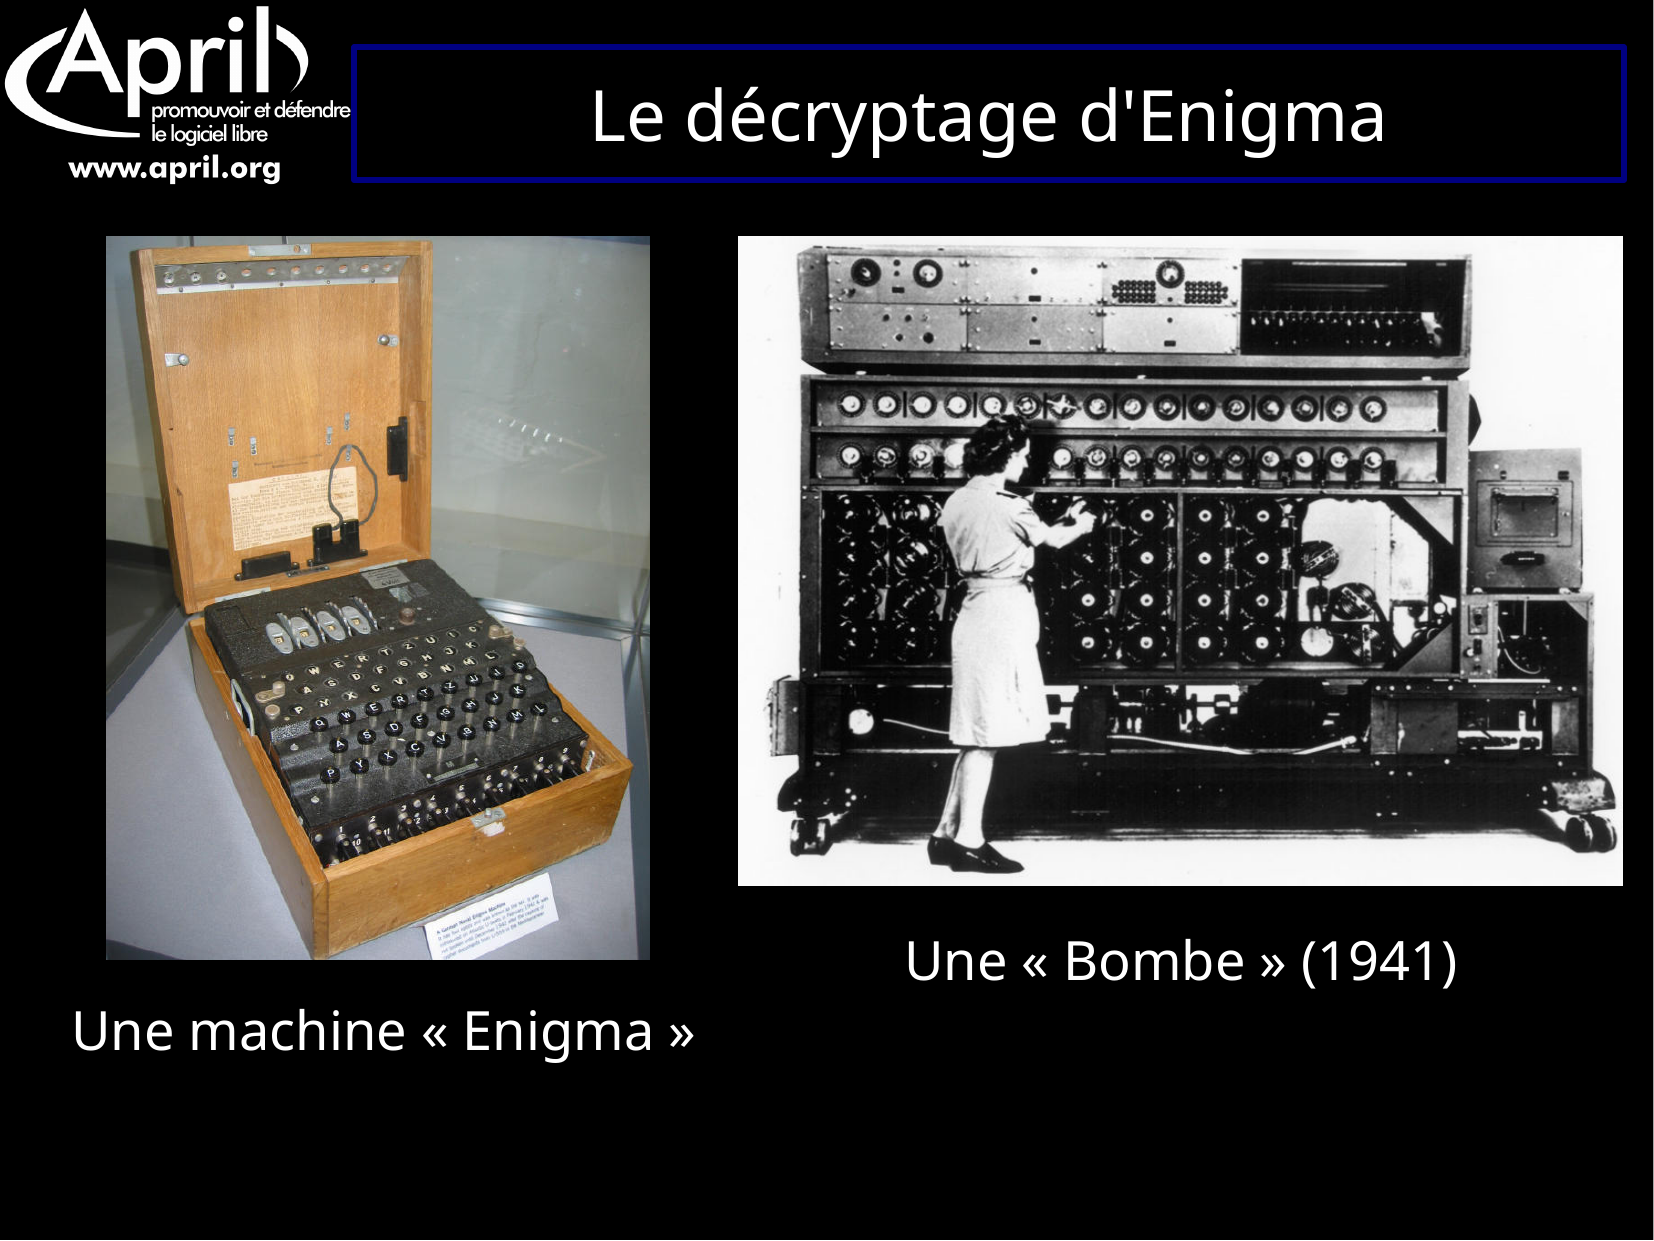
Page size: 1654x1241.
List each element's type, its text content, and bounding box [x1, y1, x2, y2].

title Le décryptage d'Enigma [354, 47, 1625, 181]
text_box Une « Bombe » (1941) [738, 915, 1625, 993]
picture [0, 0, 355, 200]
picture [106, 236, 650, 960]
picture [738, 236, 1623, 886]
text_box Une machine « Enigma » [29, 985, 739, 1063]
